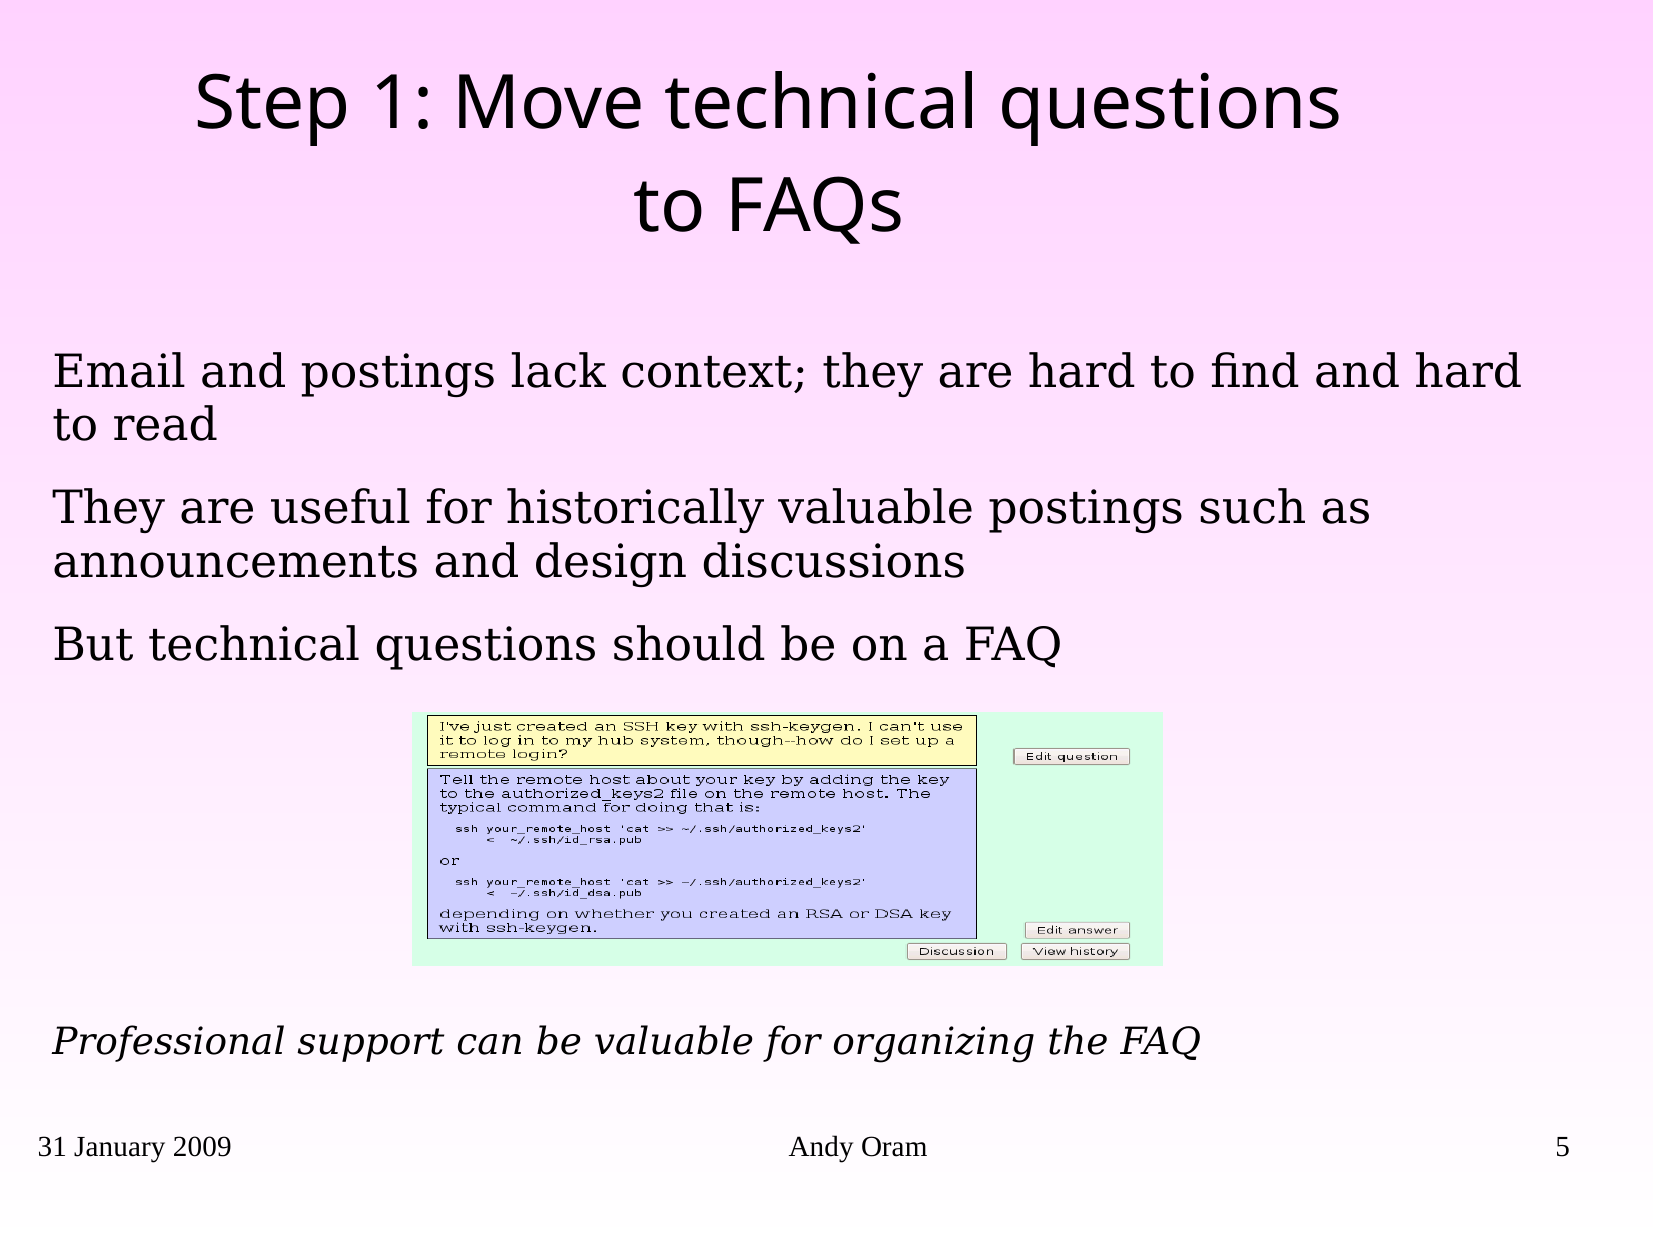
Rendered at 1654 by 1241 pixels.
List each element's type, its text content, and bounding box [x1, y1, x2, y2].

picture [412, 712, 1163, 966]
text_box Professional support can be valuable for organizing the FAQ [37, 1012, 1501, 1122]
text_box Email and postings lack context; they are hard to find and hard to read They are useful for historically valuable postings such as announcements and design discussions But technical questions should be on a FAQ [37, 337, 1576, 713]
text_box Step 1: Move technical questions to FAQs [150, 41, 1388, 337]
